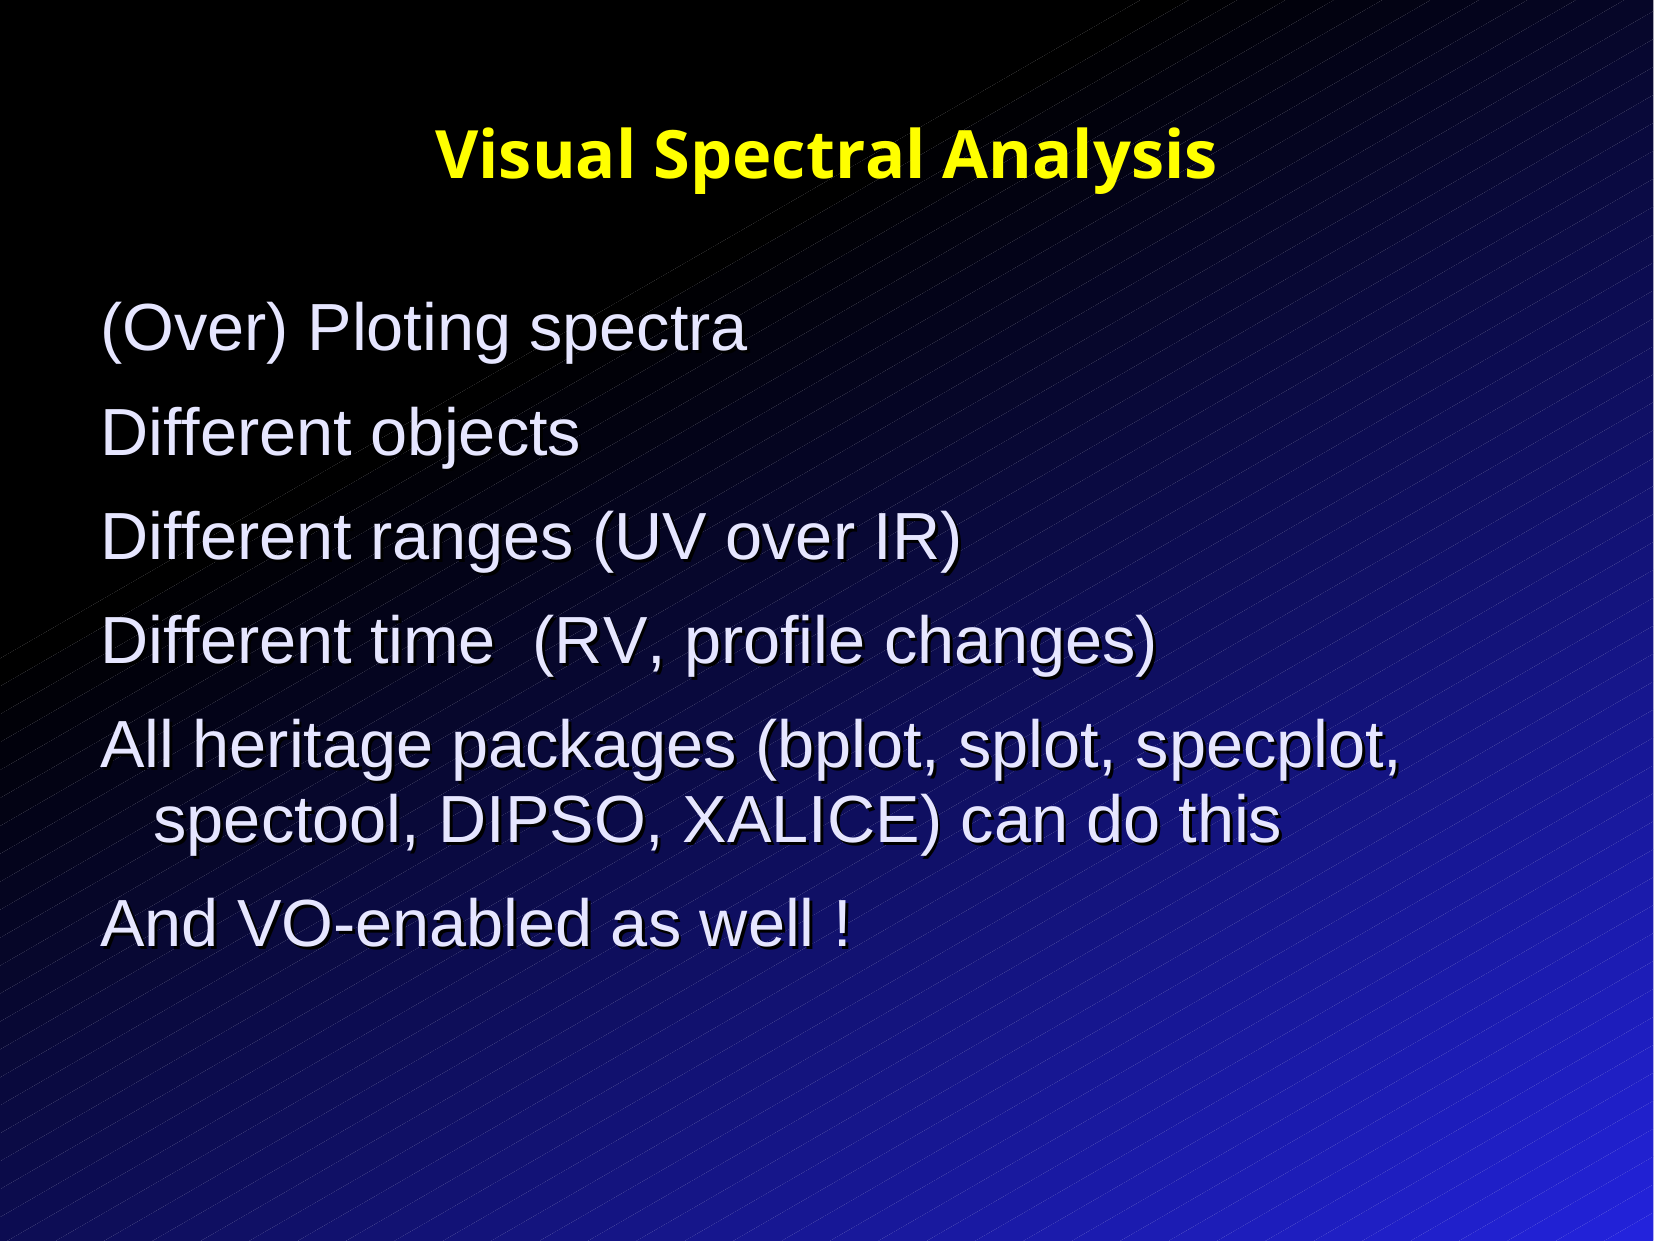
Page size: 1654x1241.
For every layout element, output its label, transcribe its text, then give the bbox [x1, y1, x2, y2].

list (Over) Ploting spectra Different objects Different ranges (UV over IR) Different time (RV, profile changes) All heritage packages (bplot, splot, specplot, spectool, DIPSO, XALICE) can do this And VO-enabled as well ! [82, 290, 1571, 1109]
title Visual Spectral Analysis [82, 49, 1571, 257]
